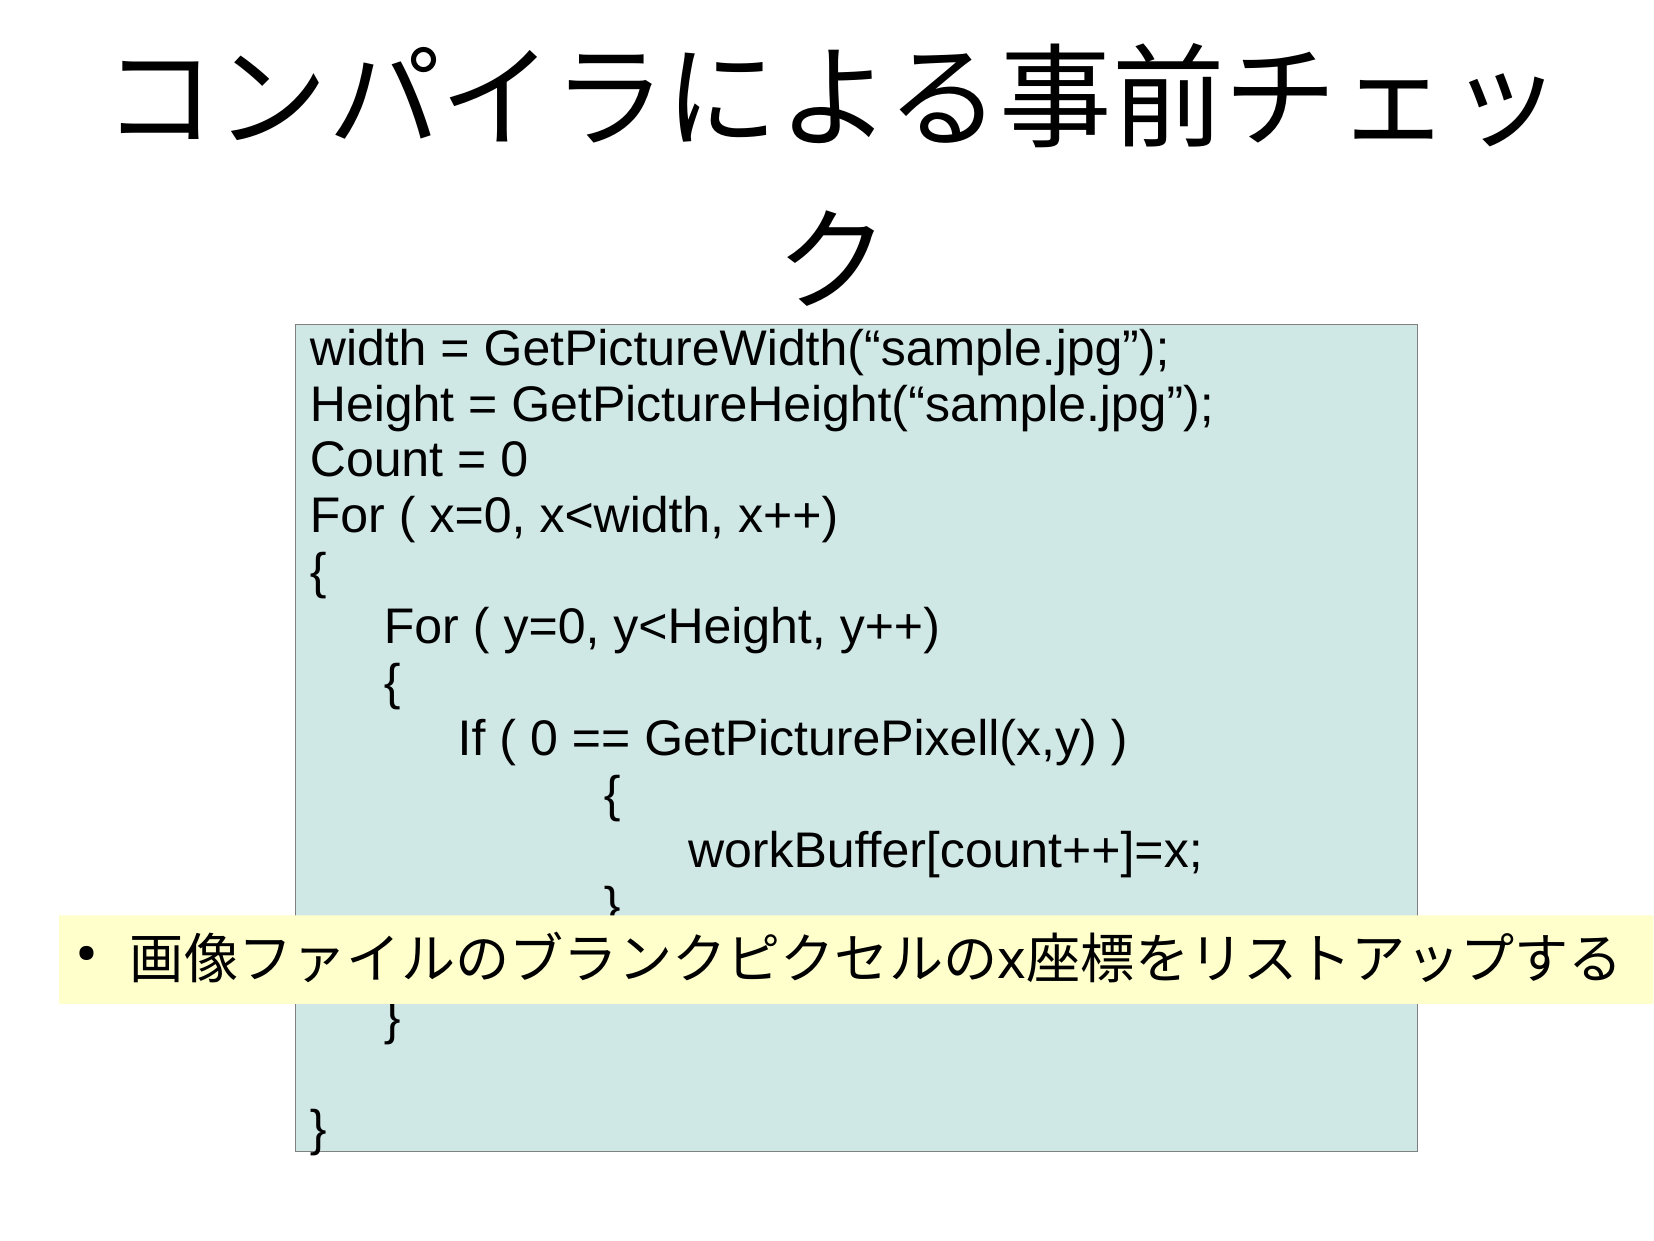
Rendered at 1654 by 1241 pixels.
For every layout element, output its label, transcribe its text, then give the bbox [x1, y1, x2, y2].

title コンパイラによる事前チェック [47, 67, 1619, 275]
text_box width = GetPictureWidth(“sample.jpg”); Height = GetPictureHeight(“sample.jpg”); Count = 0 For ( x=0, x<width, x++) { For ( y=0, y<Height, y++) { If ( 0 == GetPicturePixell(x,y) ) { workBuffer[count++]=x; } } } [295, 1004, 1418, 1152]
text_box width = GetPictureWidth(“sample.jpg”); Height = GetPictureHeight(“sample.jpg”); Count = 0 For ( x=0, x<width, x++) { For ( y=0, y<Height, y++) { If ( 0 == GetPicturePixell(x,y) ) { workBuffer[count++]=x; } } } [295, 324, 1418, 915]
list 画像ファイルのブランクピクセルのx座標をリストアップする [59, 915, 1654, 1004]
